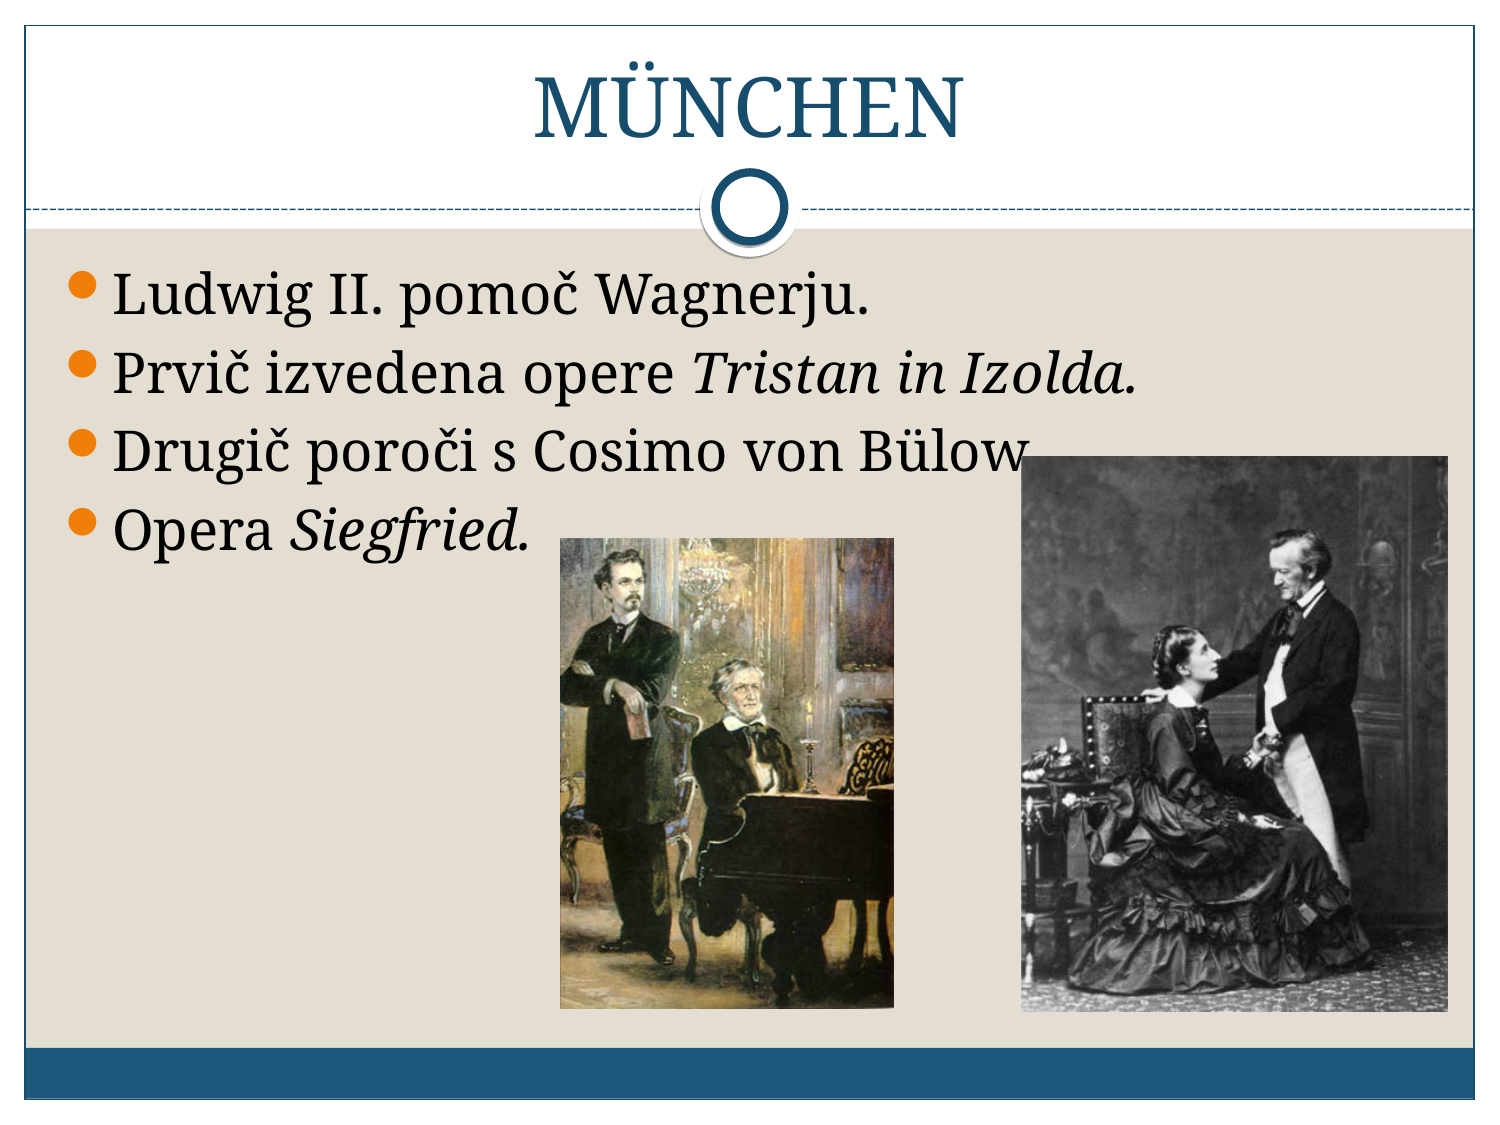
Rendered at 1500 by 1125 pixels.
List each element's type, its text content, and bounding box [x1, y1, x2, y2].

picture [1021, 456, 1448, 1012]
title MÜNCHEN [49, 37, 1450, 162]
list Ludwig II. pomoč Wagnerju. Prvič izvedena opere Tristan in Izolda. Drugič poroči s Cosimo von Bülow. Opera Siegfried. [49, 250, 1445, 1001]
picture [560, 538, 894, 1009]
